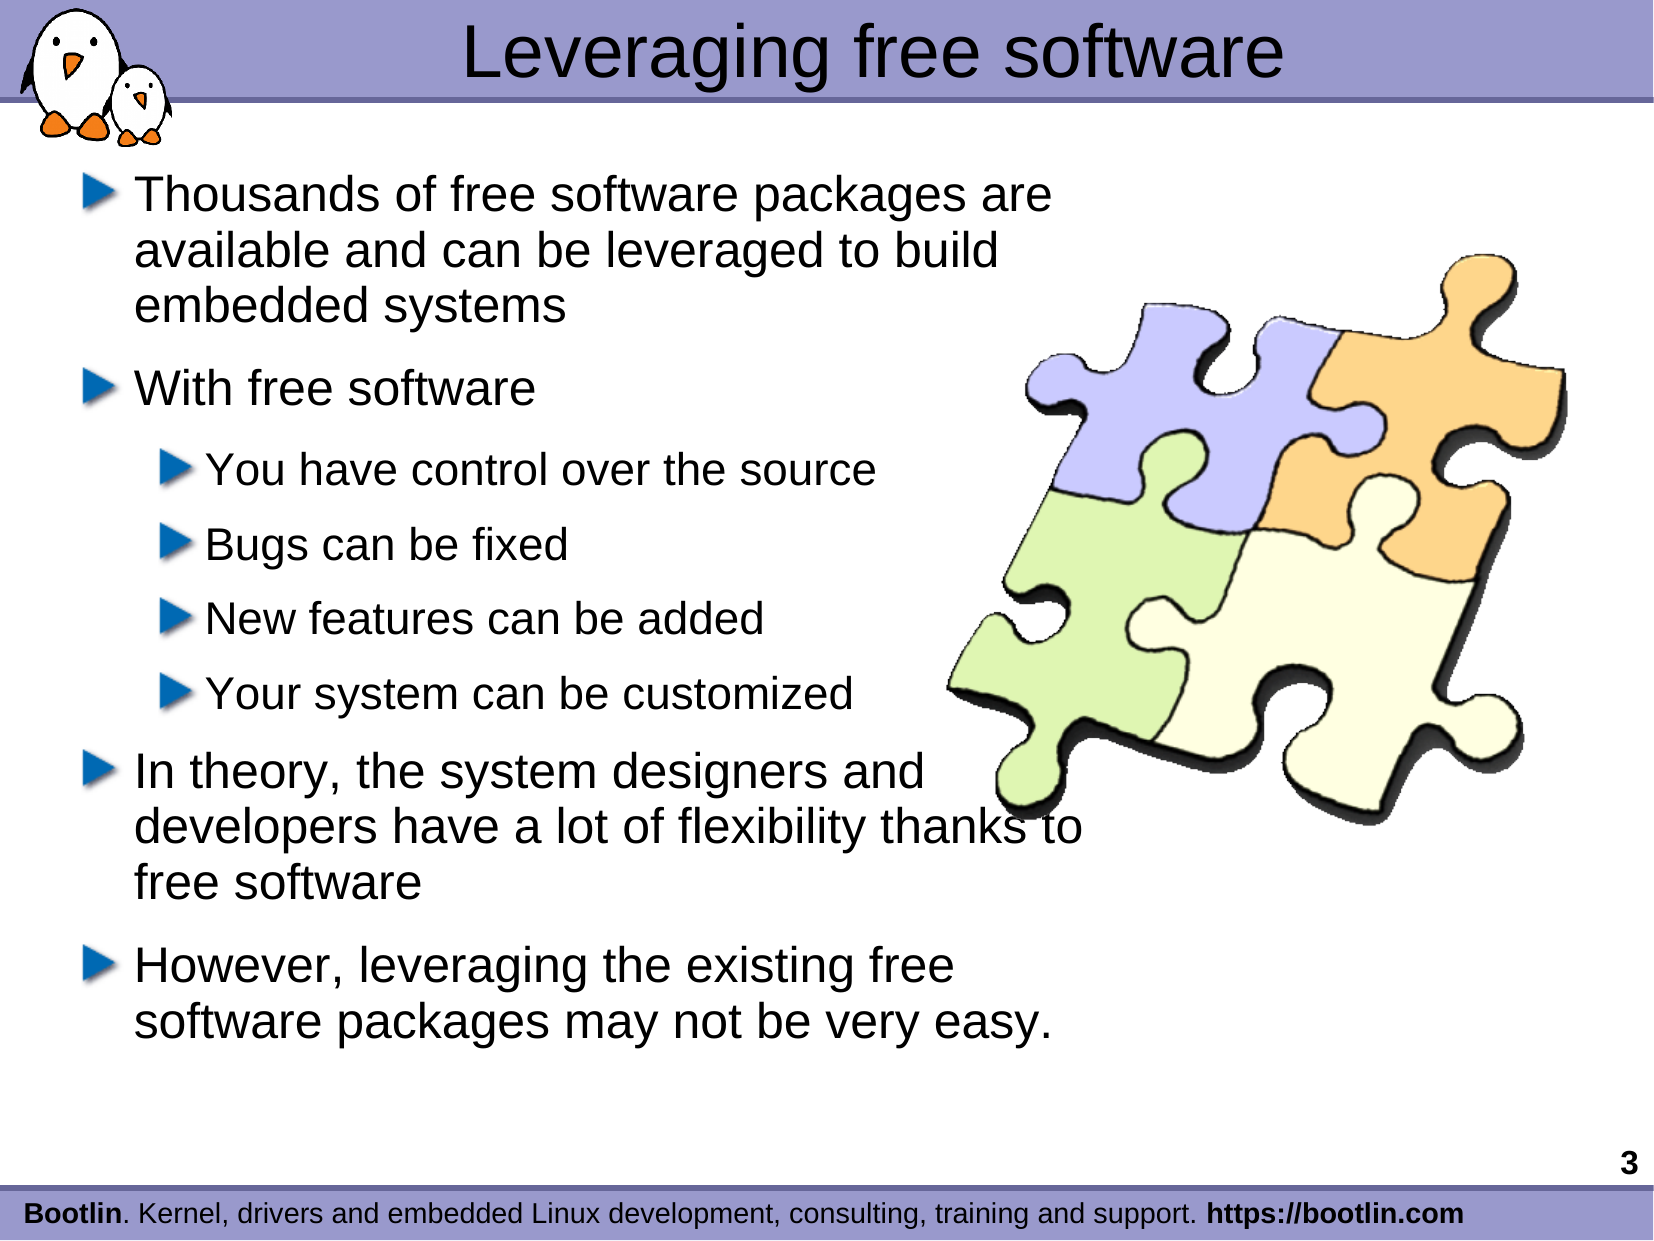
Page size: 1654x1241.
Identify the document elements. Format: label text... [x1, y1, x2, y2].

picture [20, 8, 172, 147]
picture [933, 242, 1580, 844]
title Leveraging free software [197, 5, 1551, 97]
list Thousands of free software packages are available and can be leveraged to build embedded systems With free software You have control over the source Bugs can be fixed New features can be added Your system can be customized In theory, the system designers and developers have a lot of flexibility thanks to free software However, leveraging the existing free software packages may not be very easy. [62, 166, 1154, 1129]
